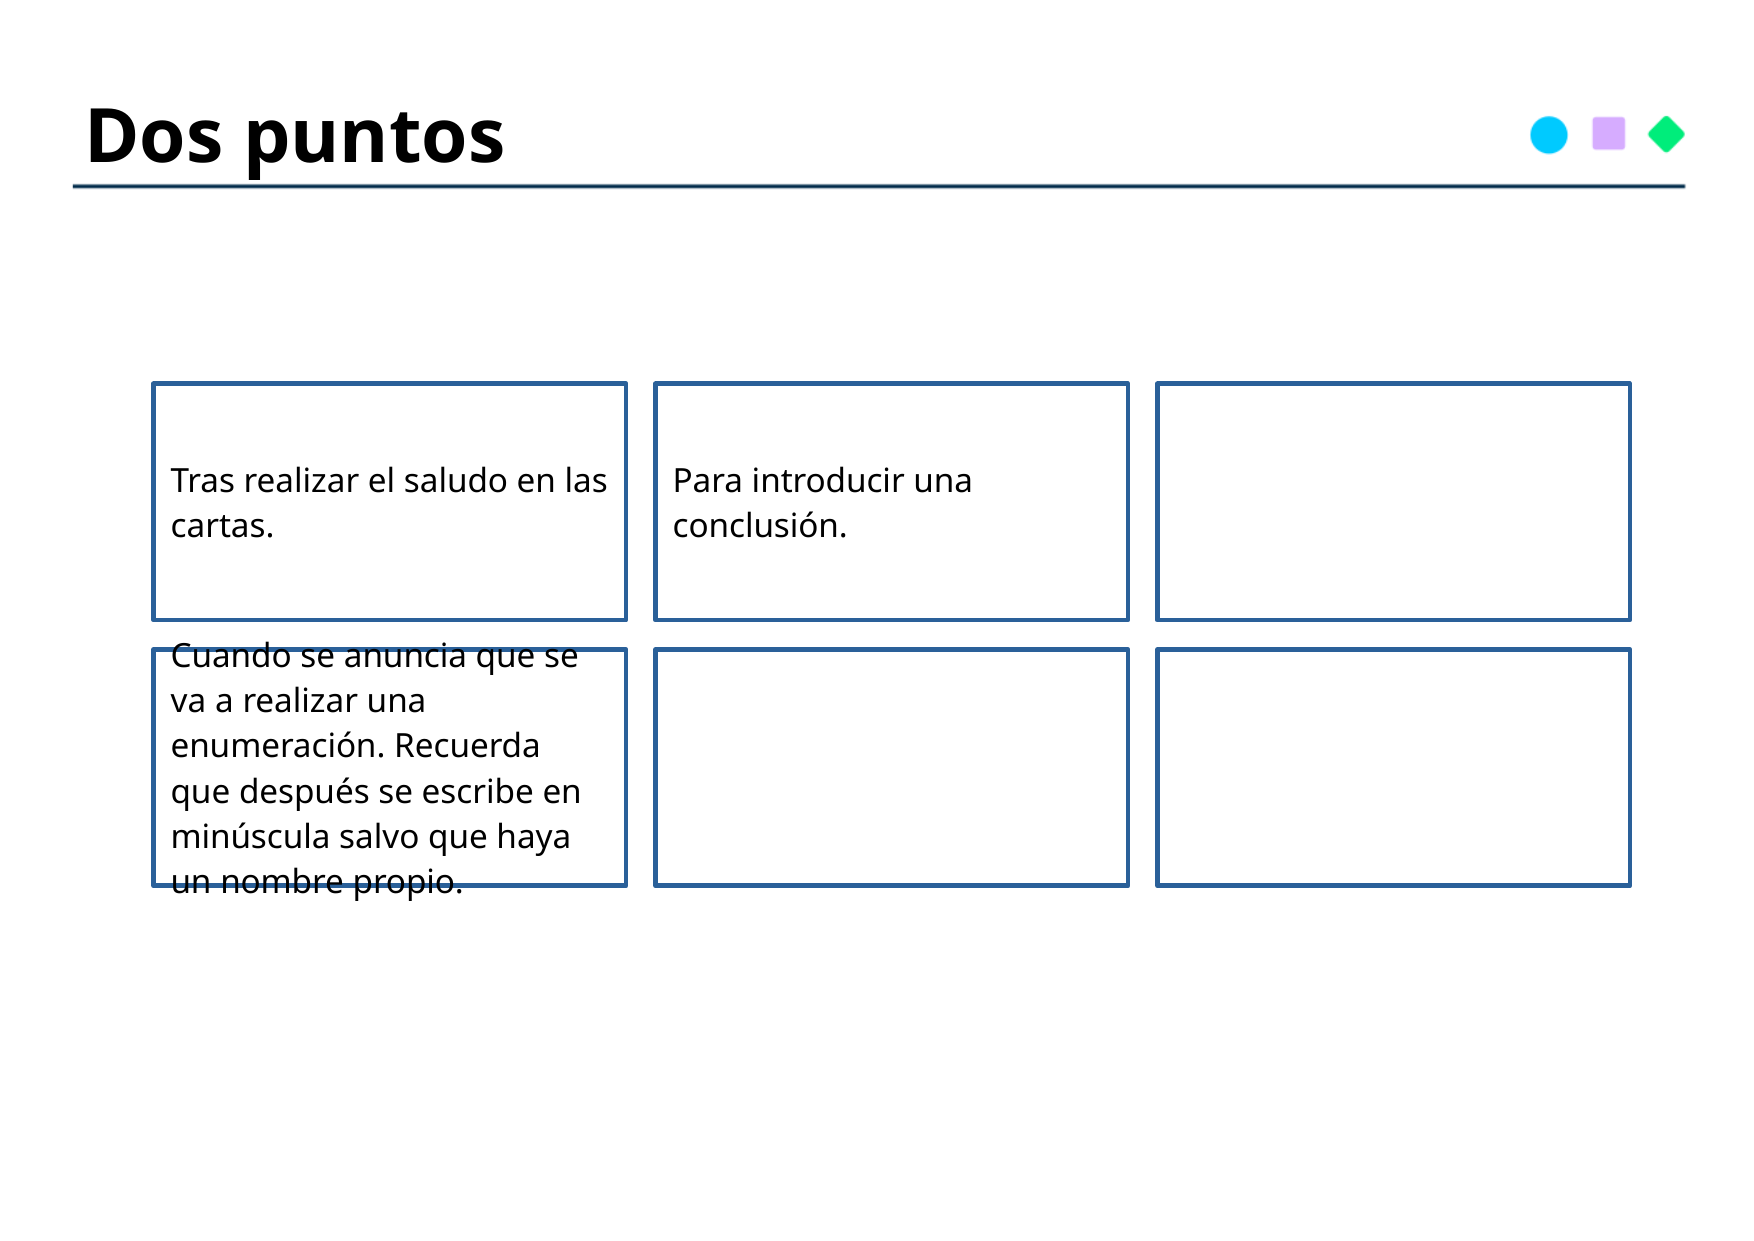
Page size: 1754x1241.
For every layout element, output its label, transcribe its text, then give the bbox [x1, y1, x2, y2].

text_box [1157, 383, 1630, 621]
text_box Para introducir una conclusión. [655, 383, 1128, 621]
text_box Tras realizar el saludo en las cartas. [153, 383, 626, 621]
picture [59, 88, 1695, 211]
text_box Cuando se anuncia que se va a realizar una enumeración. Recuerda que después se escribe en minúscula salvo que haya un nombre propio. [153, 649, 626, 886]
text_box [1157, 649, 1630, 886]
text_box [655, 649, 1128, 886]
title Dos puntos [84, 59, 1601, 207]
